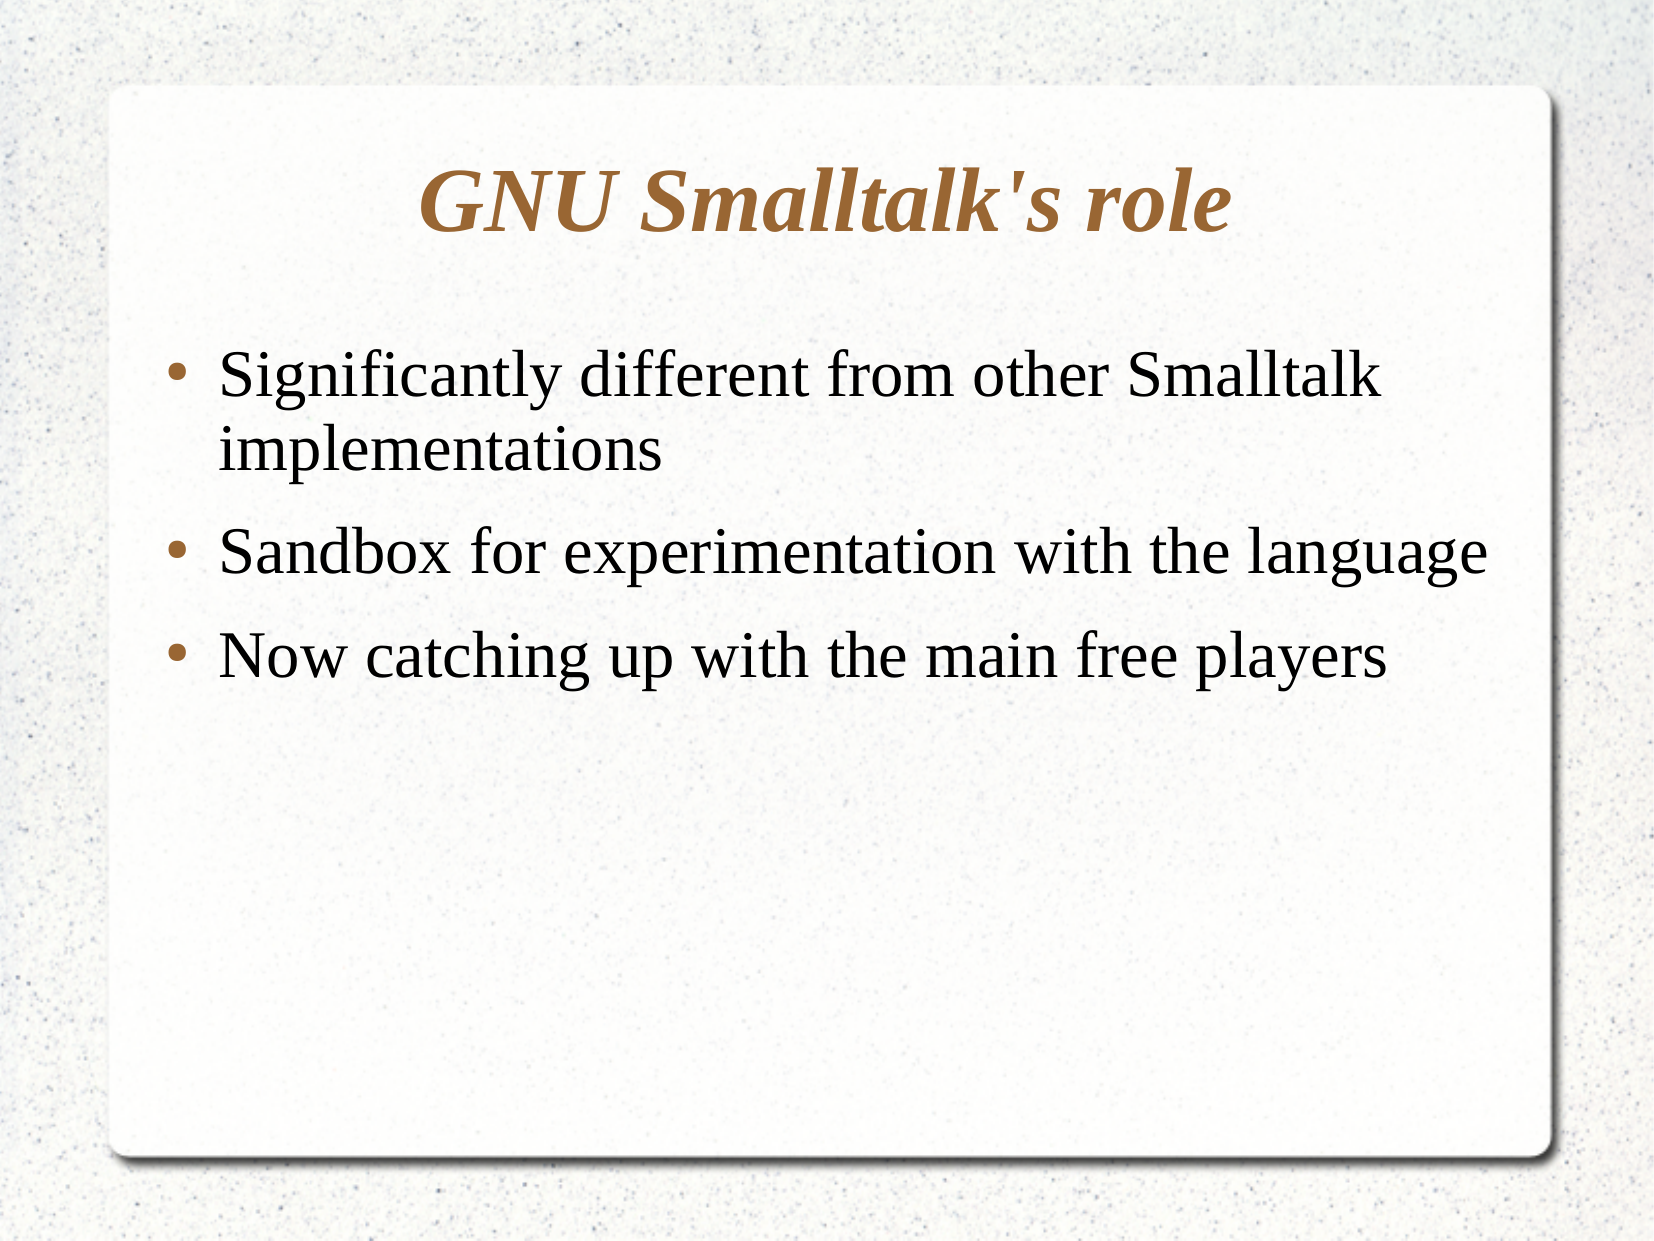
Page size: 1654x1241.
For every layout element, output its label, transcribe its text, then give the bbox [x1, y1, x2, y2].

title GNU Smalltalk's role [118, 104, 1536, 297]
list Significantly different from other Smalltalk implementations Sandbox for experimentation with the language Now catching up with the main free players [147, 336, 1506, 972]
picture [0, 0, 1654, 1241]
